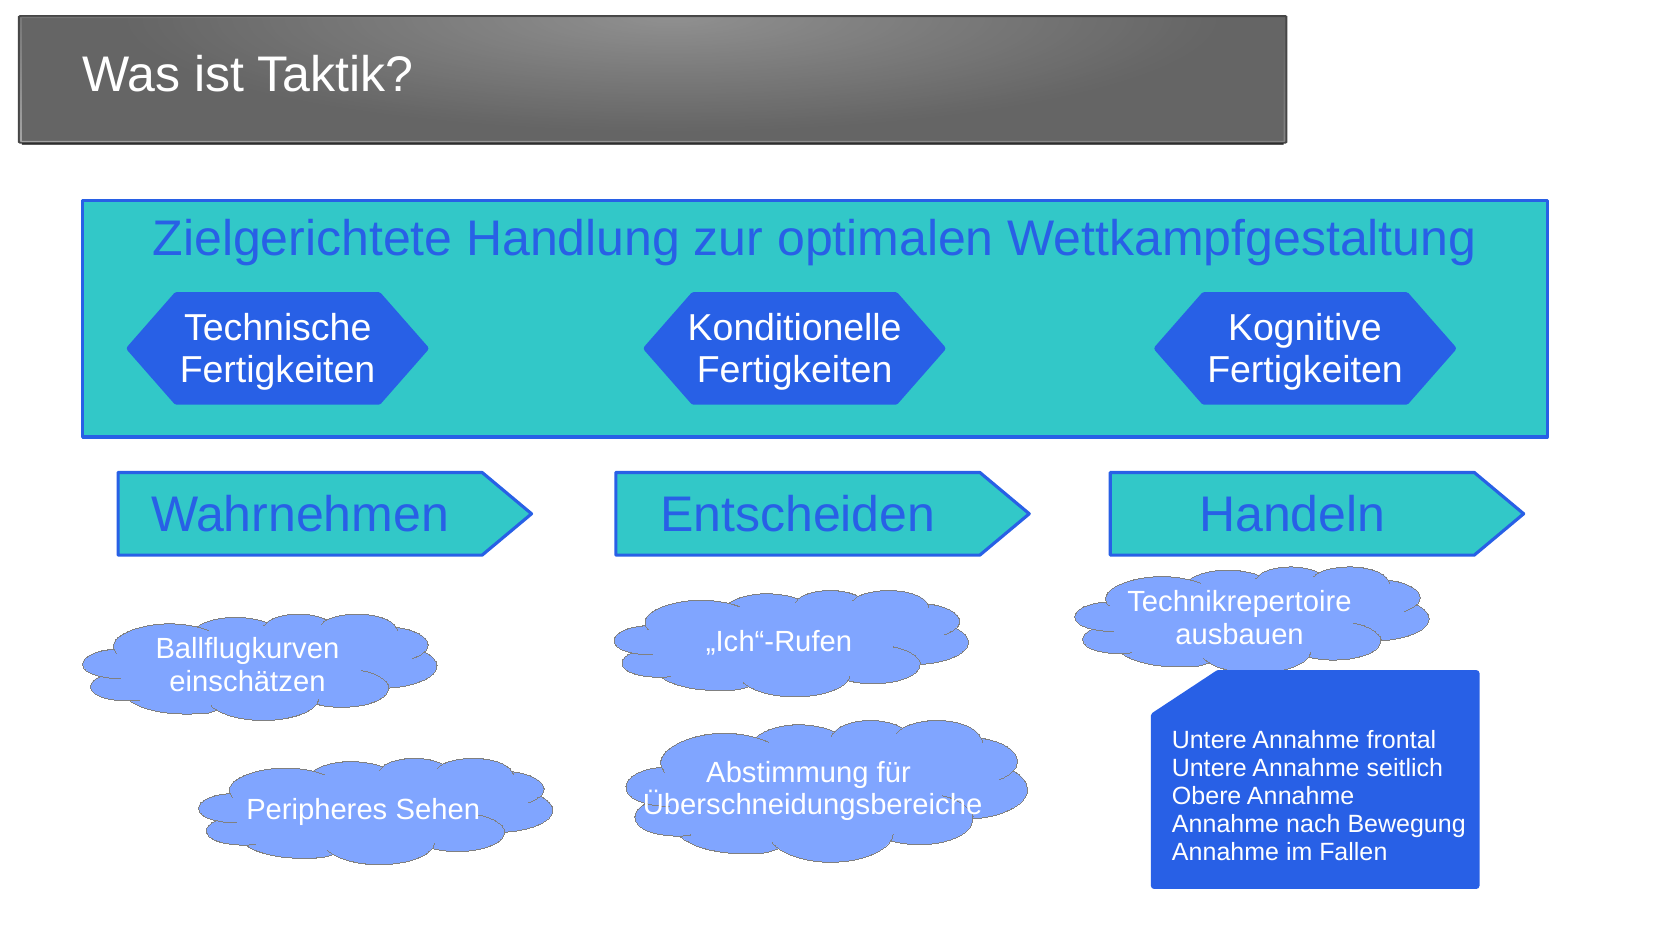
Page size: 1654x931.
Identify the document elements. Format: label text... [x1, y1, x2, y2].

text_box Konditionelle Fertigkeiten [646, 295, 943, 402]
text_box Kognitive Fertigkeiten [1157, 295, 1453, 402]
text_box Entscheiden [615, 472, 1030, 556]
text_box Abstimmung für Überschneidungsbereiche [625, 720, 1028, 863]
text_box „Ich“-Rufen [614, 590, 969, 697]
text_box Zielgerichtete Handlung zur optimalen Wettkampfgestaltung [82, 200, 1548, 438]
text_box Peripheres Sehen [198, 758, 553, 865]
text_box Wahrnehmen [118, 472, 532, 556]
text_box Technikrepertoire ausbauen [1074, 566, 1430, 673]
title Was ist Taktik? [82, 29, 1235, 119]
text_box Untere Annahme frontal Untere Annahme seitlich Obere Annahme Annahme nach Bewegung Annahme im Fallen [1154, 673, 1477, 886]
text_box Technische Fertigkeiten [129, 295, 426, 402]
text_box Ballflugkurven einschätzen [82, 614, 438, 721]
text_box Handeln [1110, 472, 1524, 556]
